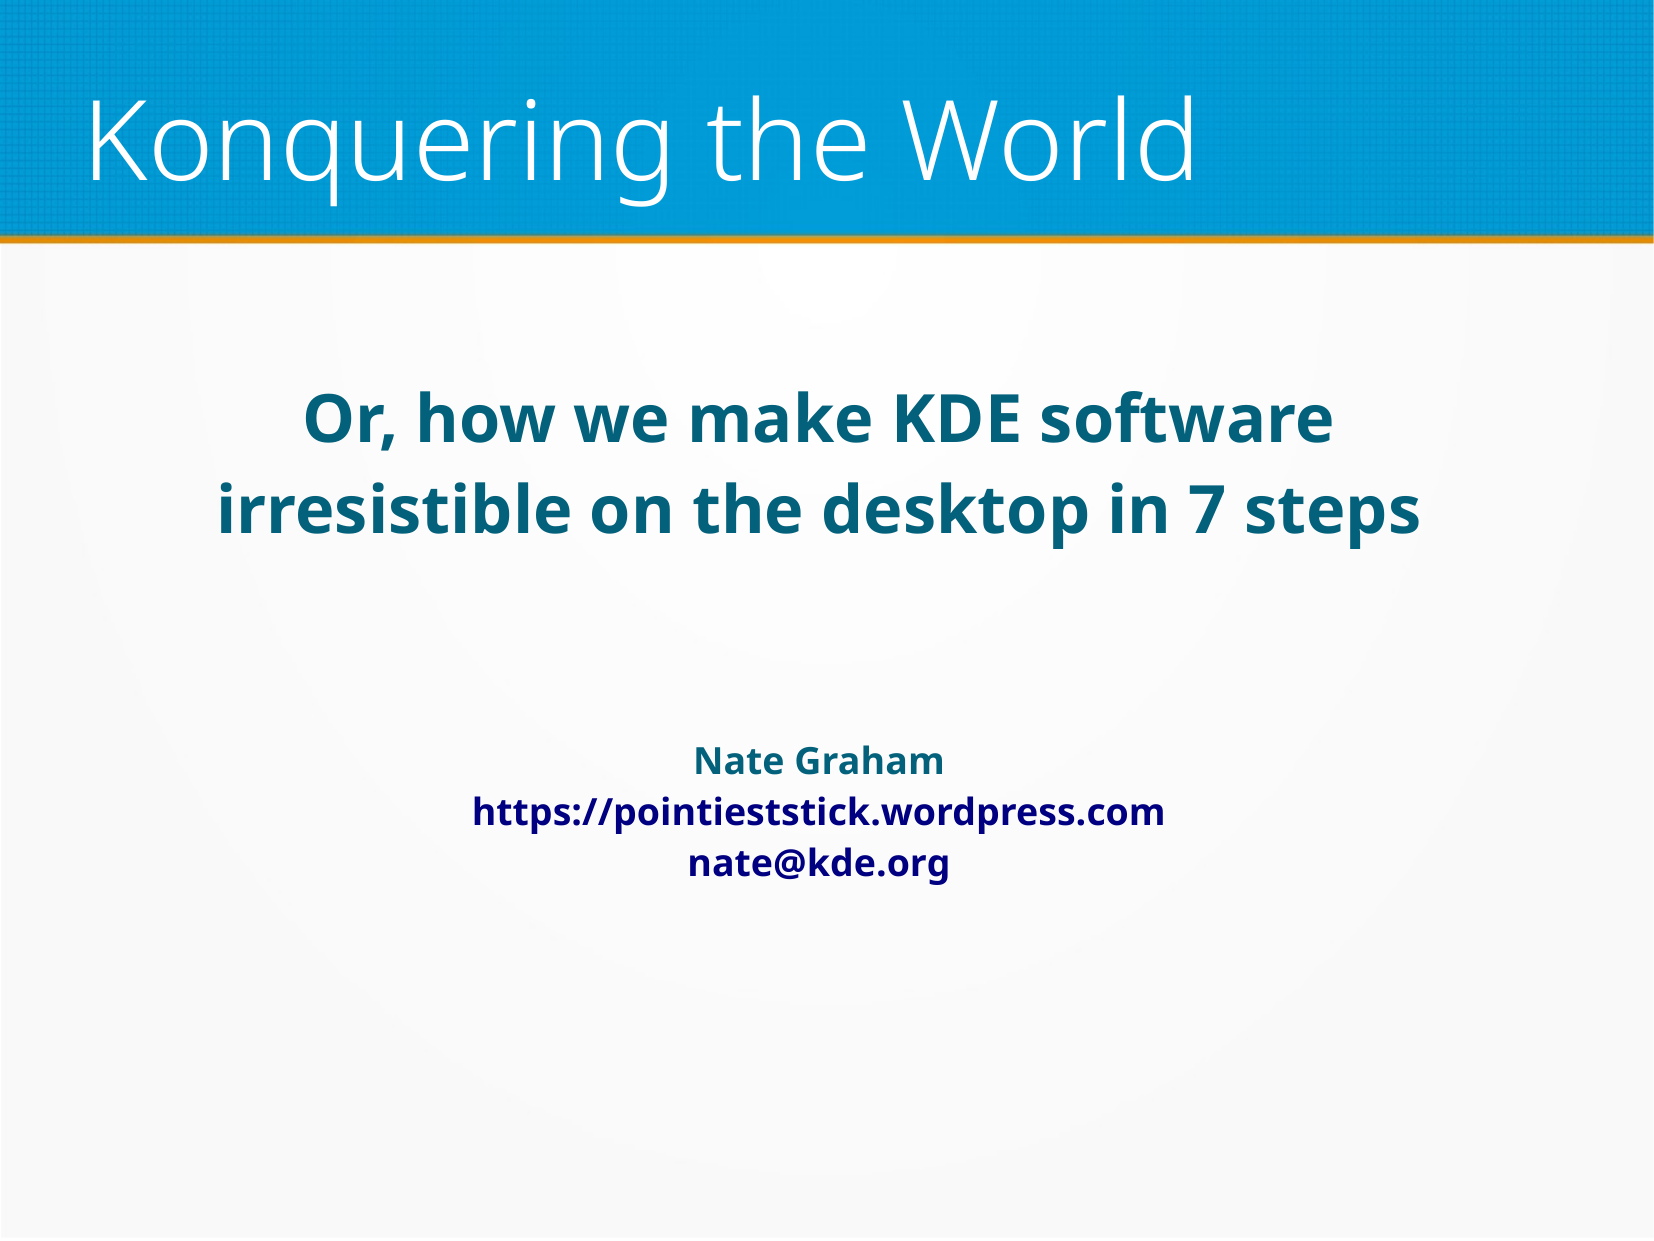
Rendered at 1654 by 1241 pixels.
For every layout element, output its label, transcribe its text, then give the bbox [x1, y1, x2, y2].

subtitle Or, how we make KDE software irresistible on the desktop in 7 steps Nate Graham https://pointieststick.wordpress.com nate@kde.org [189, 295, 1450, 1015]
title Konquering the World [82, 60, 1636, 213]
picture [0, 233, 1654, 1241]
